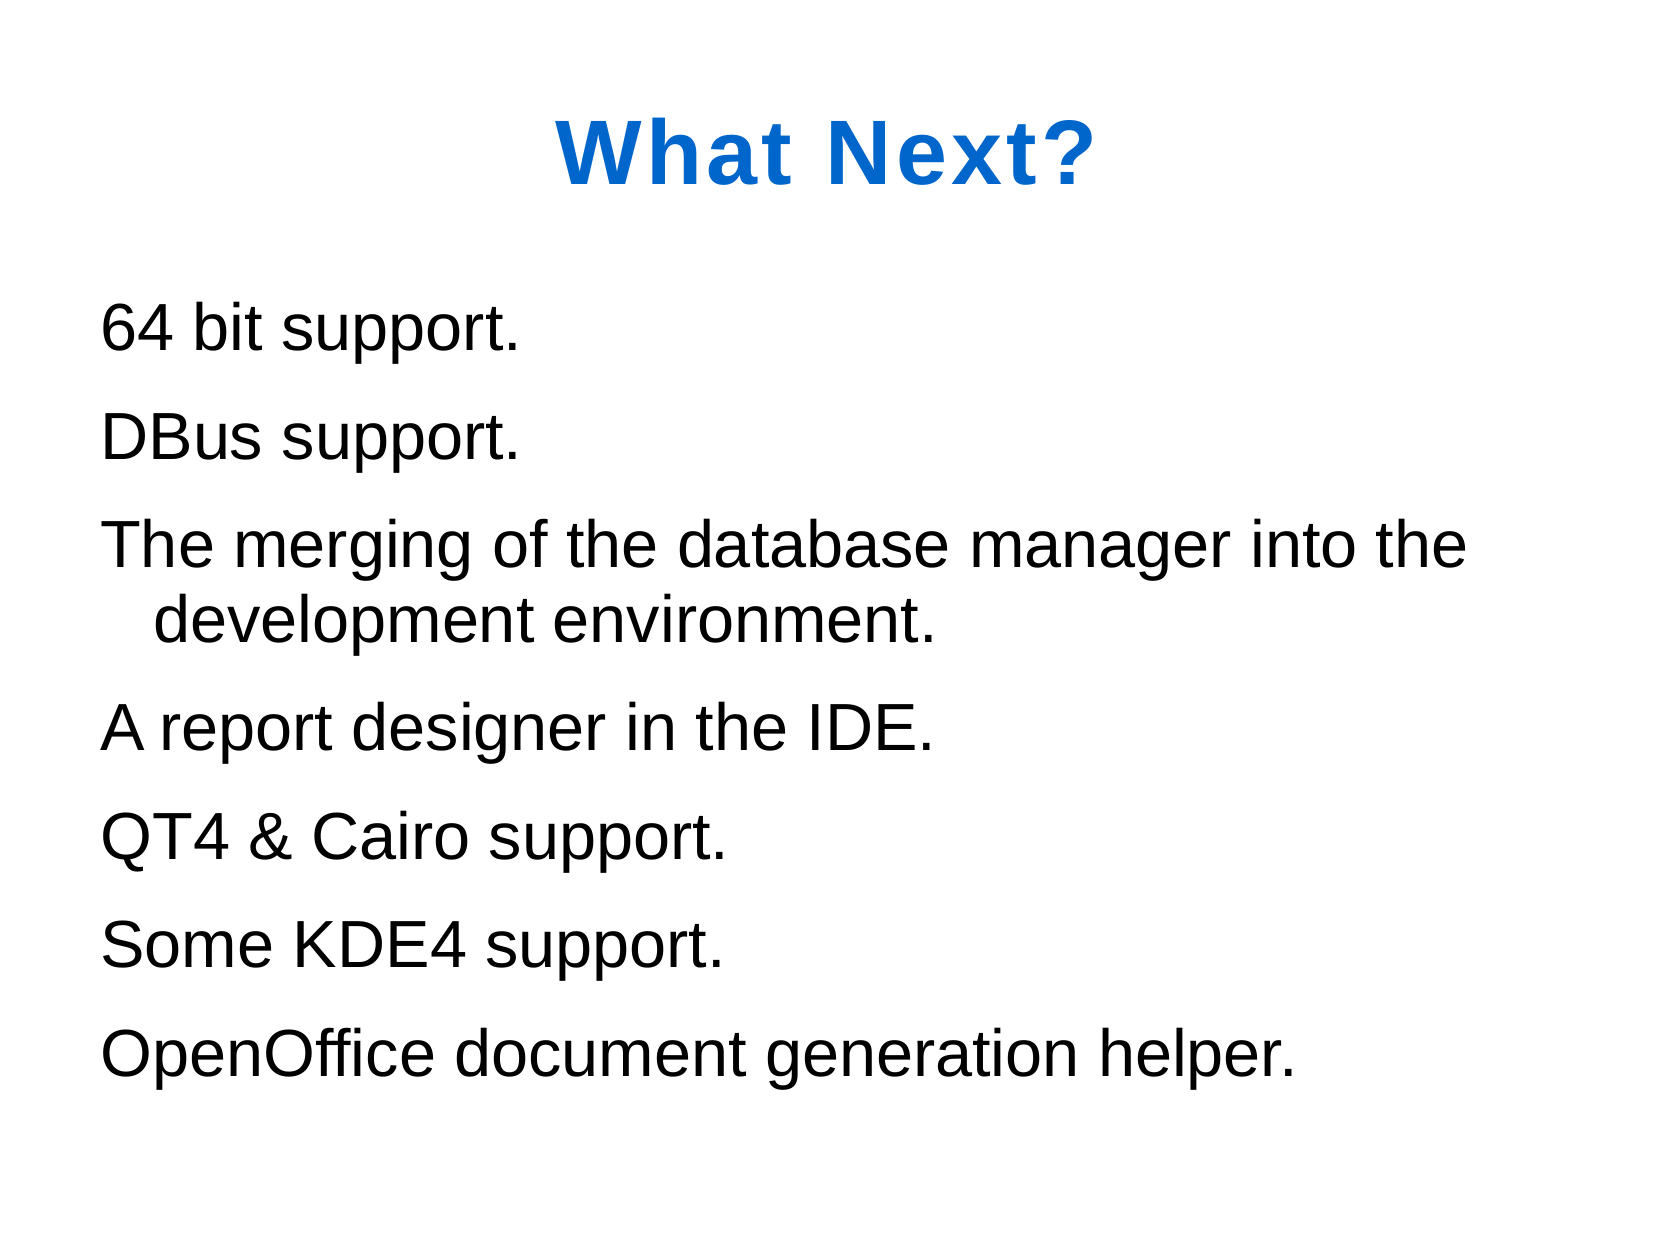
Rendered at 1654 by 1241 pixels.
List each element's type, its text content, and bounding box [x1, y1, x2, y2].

list 64 bit support. DBus support. The merging of the database manager into the development environment. A report designer in the IDE. QT4 & Cairo support. Some KDE4 support. OpenOffice document generation helper. [82, 290, 1571, 1094]
title What Next? [82, 49, 1571, 257]
